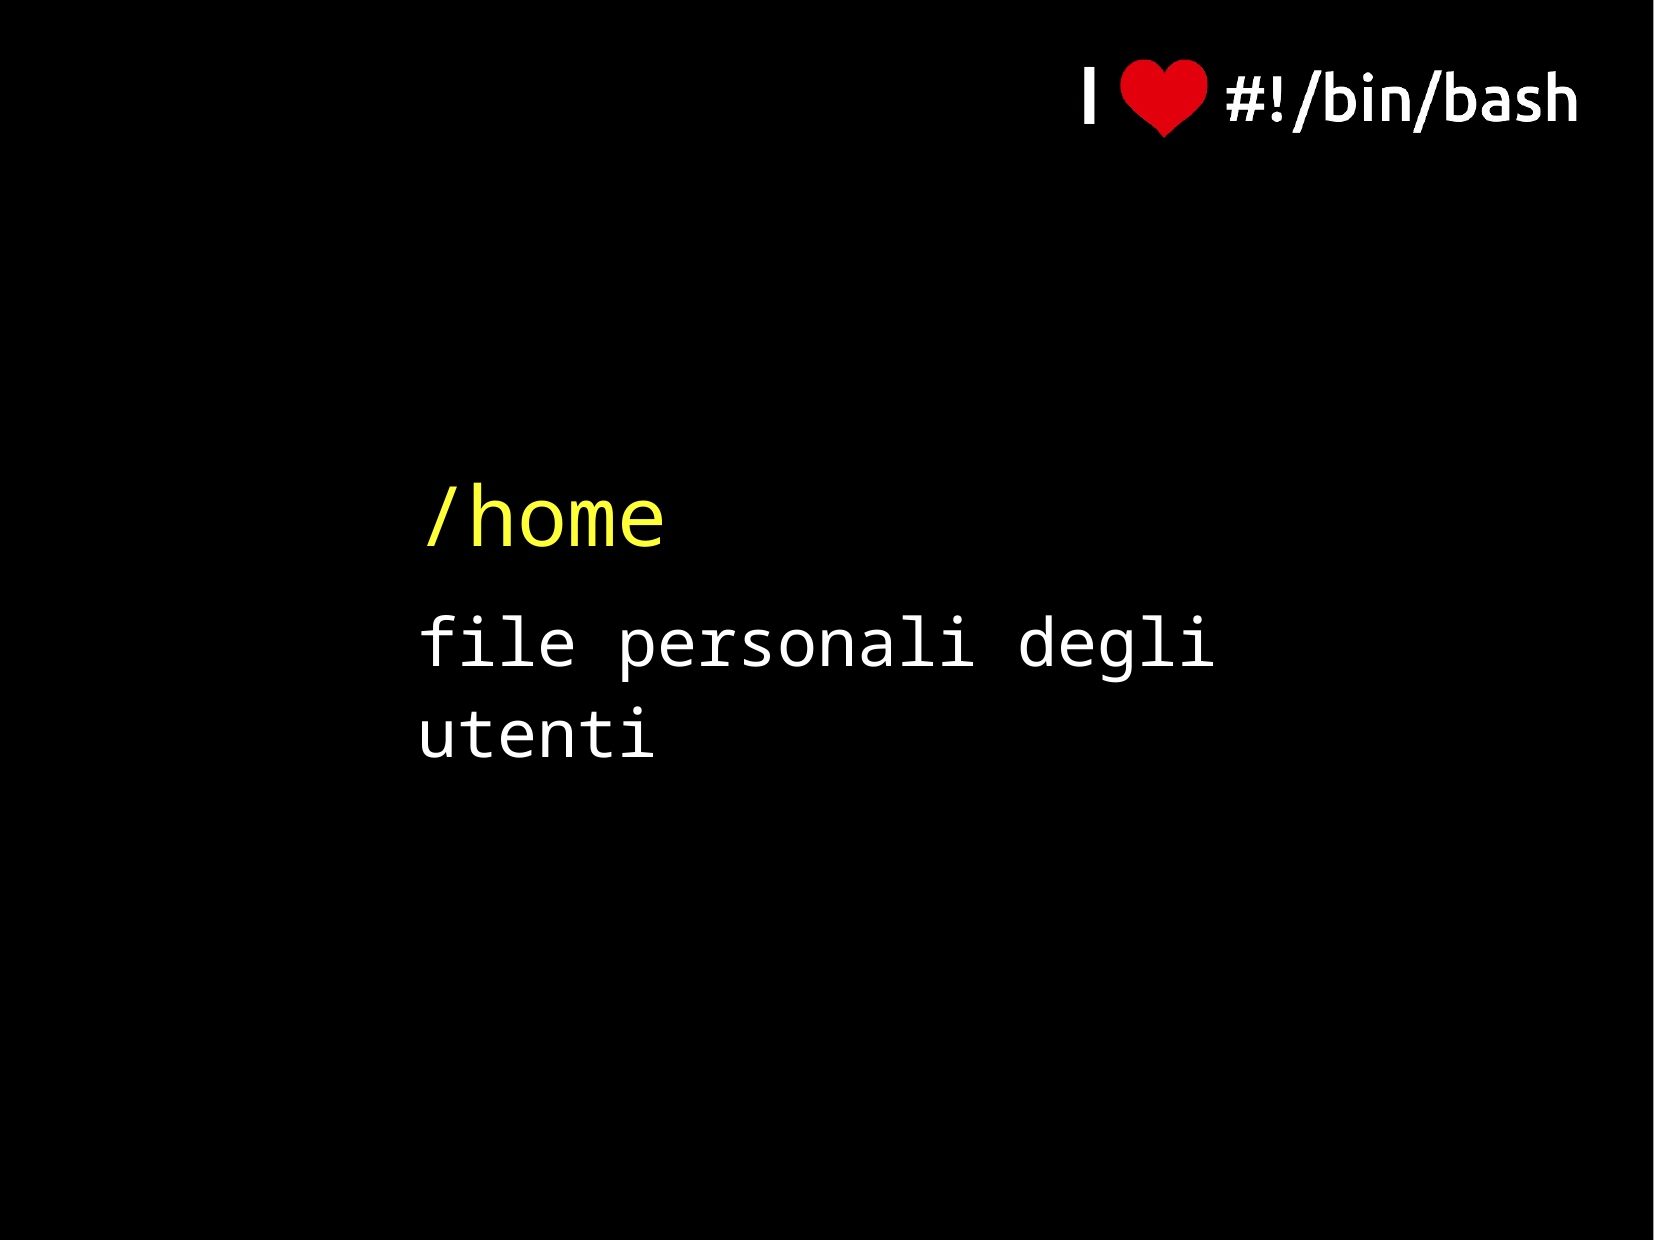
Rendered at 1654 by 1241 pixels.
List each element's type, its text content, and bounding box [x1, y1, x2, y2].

text_box /home file personali degli utenti [402, 449, 1251, 791]
picture [1064, 45, 1595, 154]
